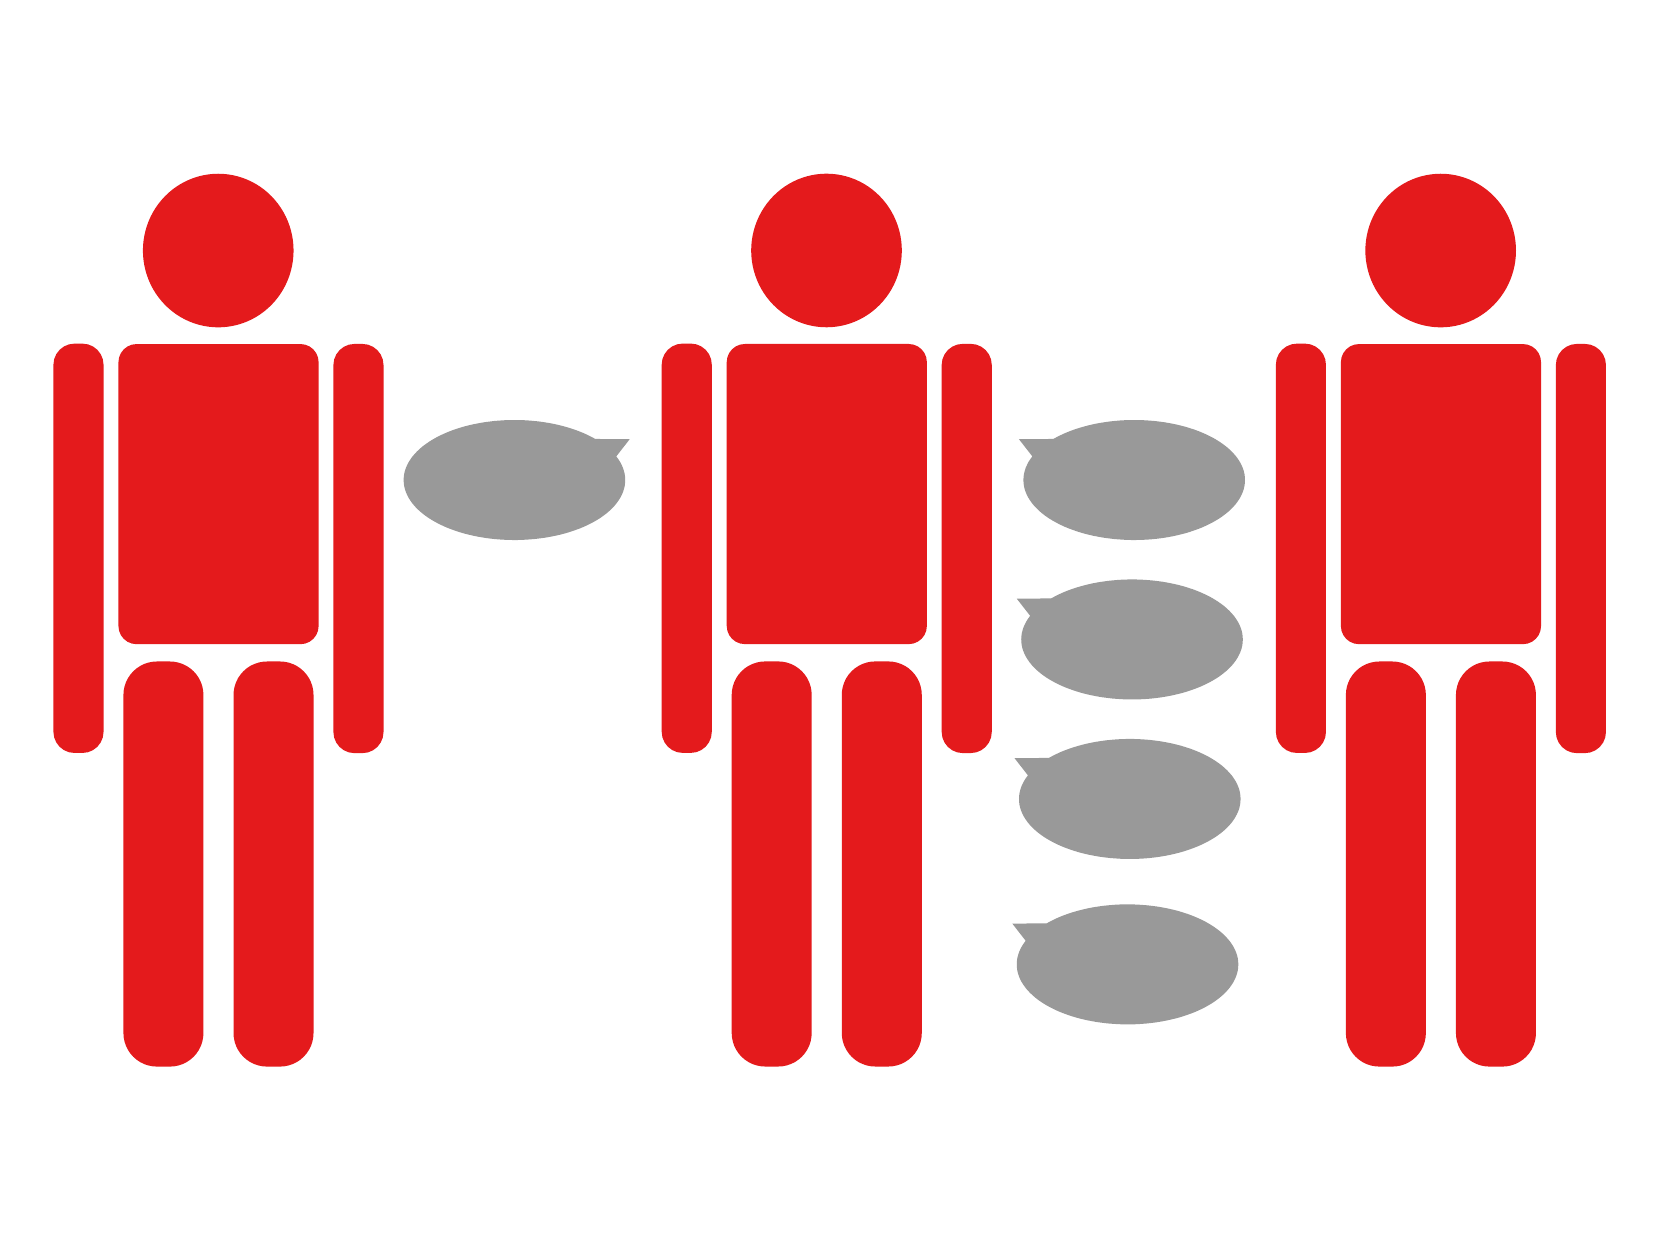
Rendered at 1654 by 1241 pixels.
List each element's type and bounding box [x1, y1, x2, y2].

text_box [403, 420, 630, 541]
text_box [1016, 579, 1243, 700]
text_box [123, 661, 204, 1067]
text_box [1555, 343, 1606, 754]
text_box [841, 661, 922, 1067]
text_box [1014, 738, 1241, 859]
text_box [1455, 661, 1536, 1067]
text_box [142, 173, 294, 328]
text_box [1018, 420, 1246, 541]
text_box [53, 343, 104, 753]
text_box [233, 661, 314, 1067]
text_box [726, 343, 927, 645]
text_box [1365, 173, 1517, 328]
text_box [731, 661, 812, 1067]
text_box [661, 343, 712, 753]
text_box [751, 173, 902, 328]
text_box [1275, 343, 1326, 753]
text_box [118, 344, 319, 645]
text_box [1012, 904, 1239, 1025]
text_box [941, 343, 992, 754]
text_box [1345, 661, 1426, 1067]
text_box [333, 343, 384, 754]
text_box [1340, 344, 1542, 645]
